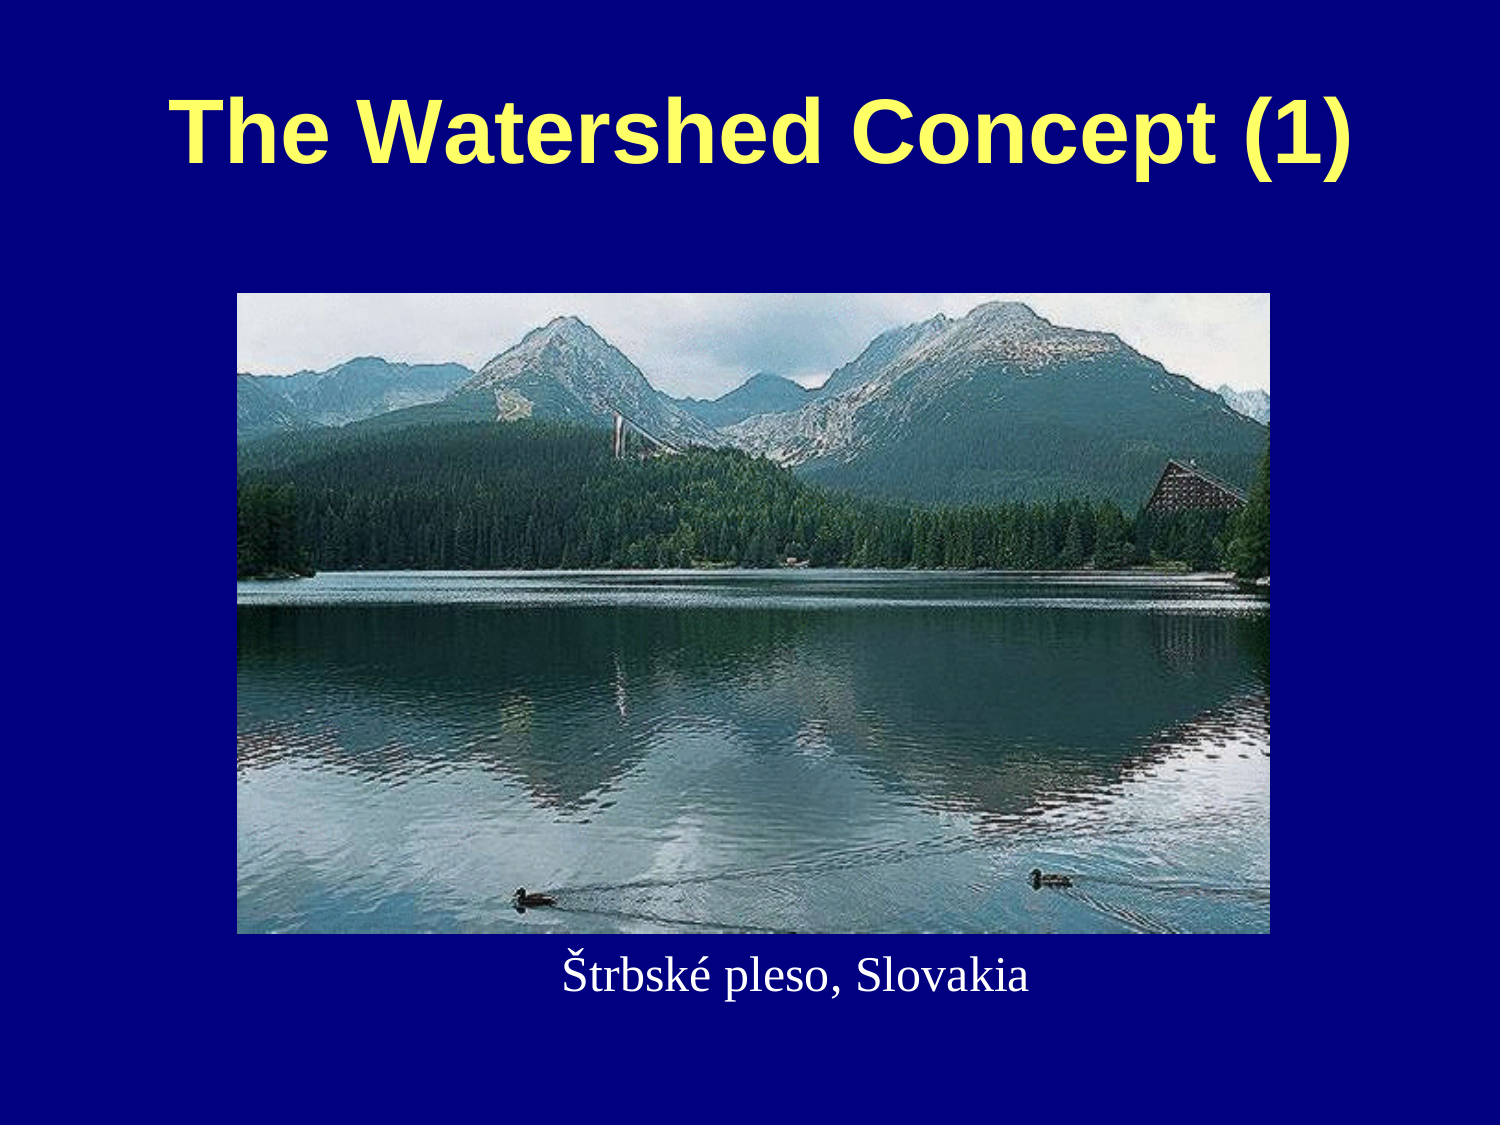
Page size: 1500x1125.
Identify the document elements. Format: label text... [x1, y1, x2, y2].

title The Watershed Concept (1) [106, 34, 1418, 222]
picture [237, 293, 1270, 934]
text_box Štrbské pleso, Slovakia [561, 942, 1031, 999]
